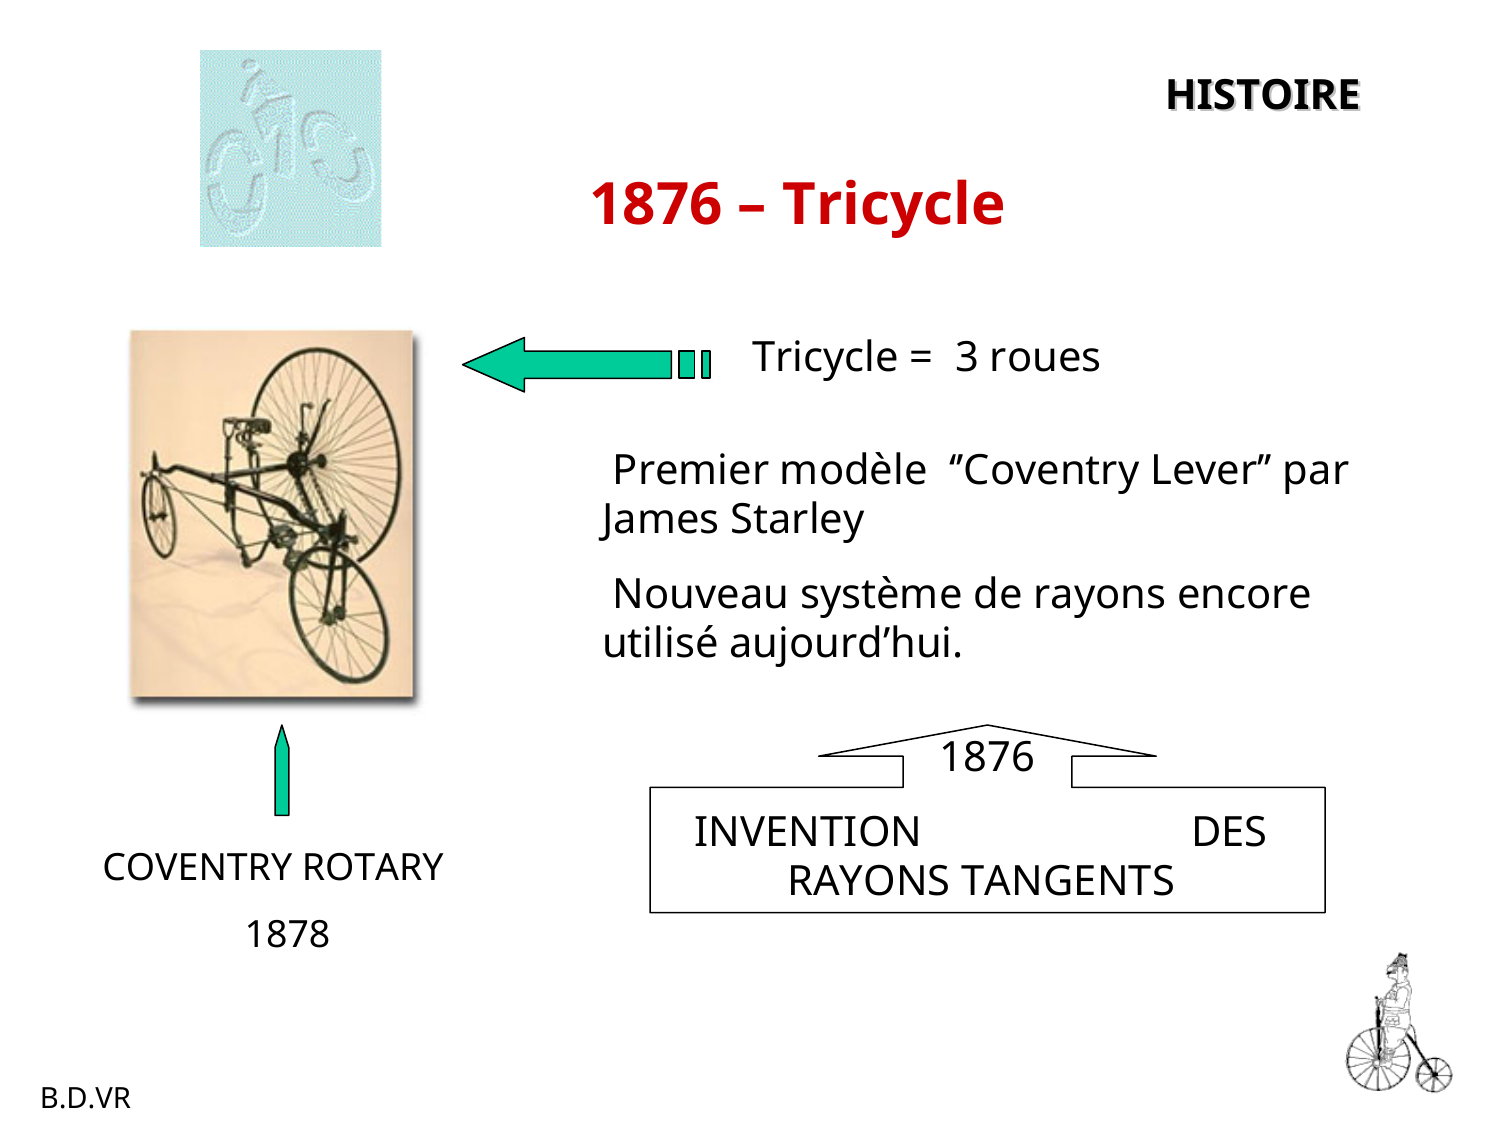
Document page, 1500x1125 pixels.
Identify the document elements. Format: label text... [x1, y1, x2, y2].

text_box Tricycle = 3 roues [737, 324, 1163, 400]
text_box INVENTION DES RAYONS TANGENTS [637, 800, 1326, 927]
text_box HISTOIRE [1150, 62, 1402, 128]
picture [1337, 949, 1471, 1100]
chart [200, 50, 382, 247]
picture [112, 312, 432, 716]
text_box Premier modèle ‘’Coventry Lever’’ par James Starley Nouveau système de rayons encore utilisé aujourd’hui. [587, 437, 1388, 692]
text_box 1876 [924, 725, 1075, 801]
text_box 1876 – Tricycle [575, 162, 1150, 260]
text_box COVENTRY ROTARY 1878 [87, 837, 488, 974]
text_box B.D.VR [24, 1073, 175, 1125]
